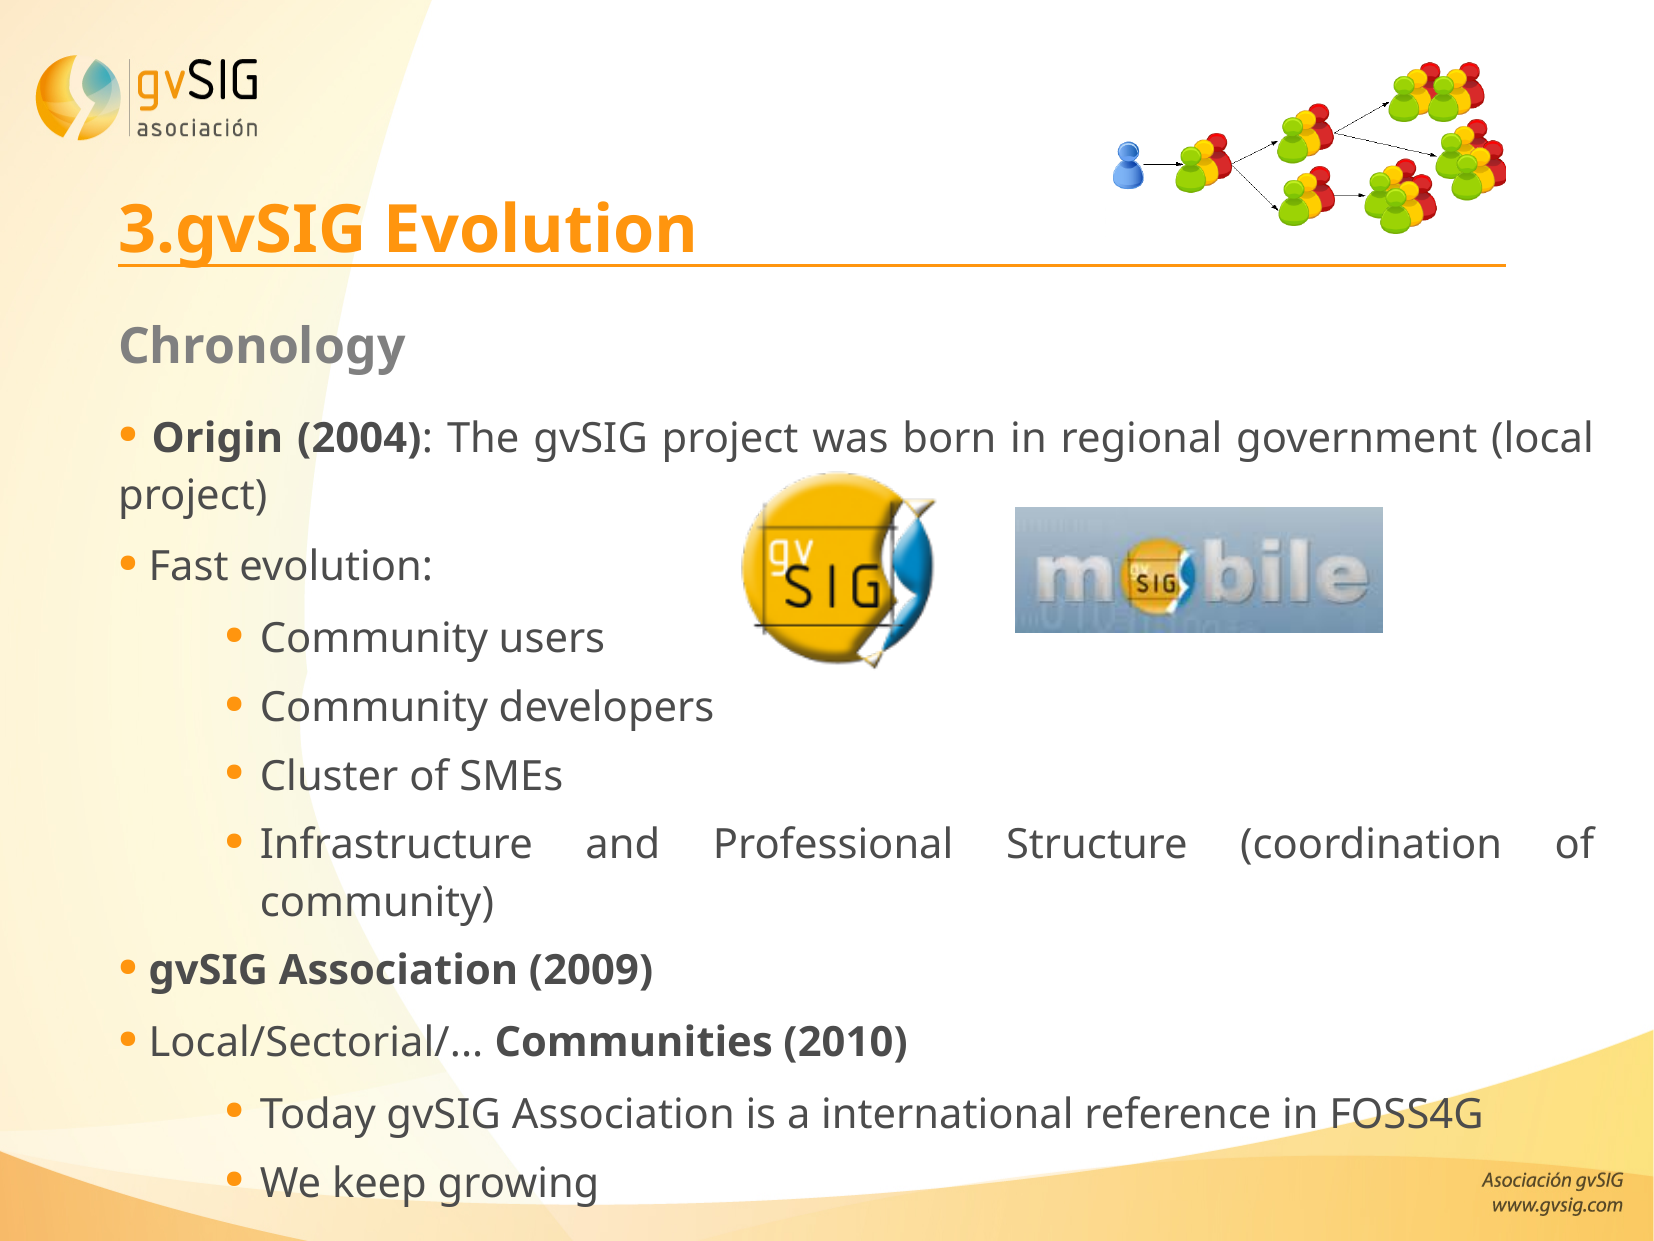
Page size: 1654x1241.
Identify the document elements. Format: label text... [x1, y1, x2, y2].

title Chronology [118, 299, 857, 389]
picture [0, 0, 1654, 1241]
list Origin (2004): The gvSIG project was born in regional government (local project) Fast evolution: Community users Community developers Cluster of SMEs Infrastructure and Professional Structure (coordination of community) gvSIG Association (2009) Local/Sectorial/... Communities (2010) Today gvSIG Association is a international reference in FOSS4G We keep growing [118, 407, 1595, 1154]
title 3.gvSIG Evolution [118, 177, 1607, 276]
